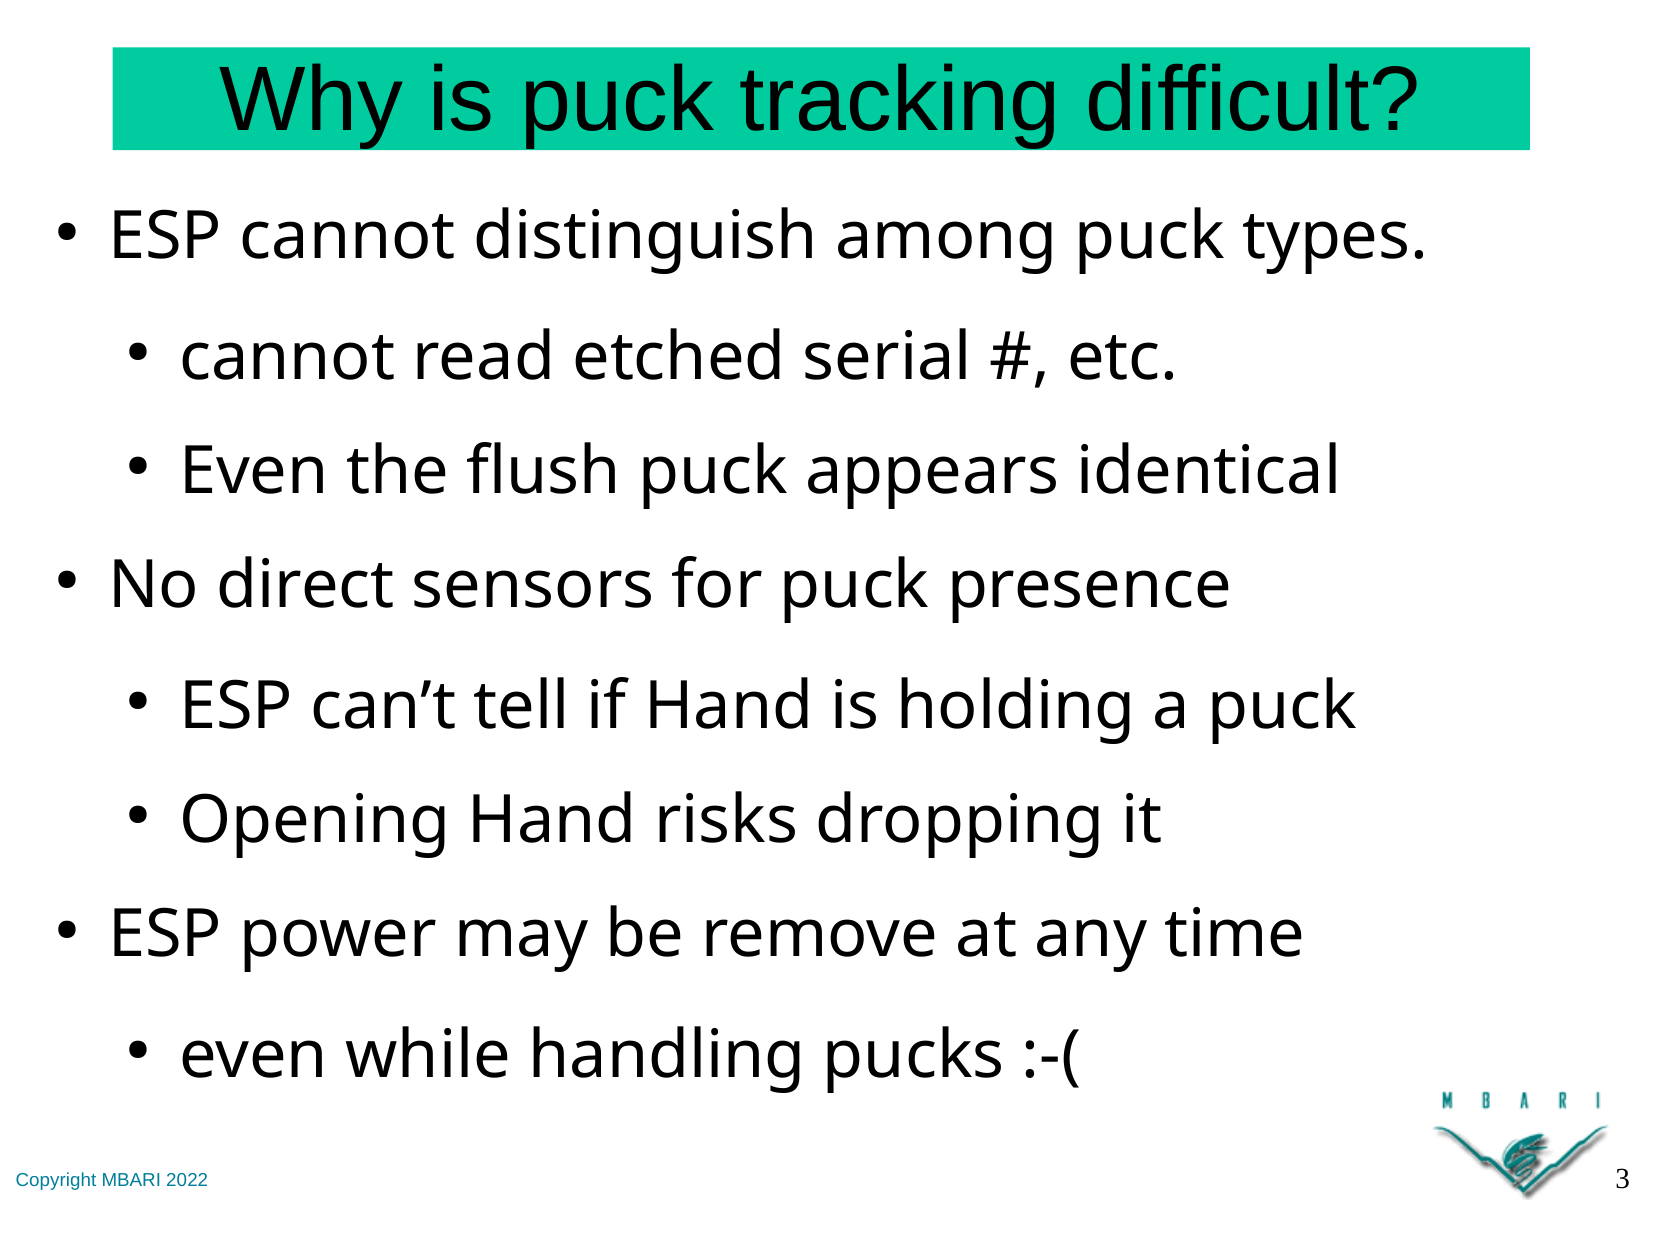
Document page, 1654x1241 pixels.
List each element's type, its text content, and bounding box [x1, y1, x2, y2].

picture [1426, 1126, 1613, 1200]
list ESP cannot distinguish among puck types. cannot read etched serial #, etc. Even the flush puck appears identical No direct sensors for puck presence ESP can’t tell if Hand is holding a puck Opening Hand risks dropping it ESP power may be remove at any time even while handling pucks :-( [37, 187, 1613, 1126]
title Why is puck tracking difficult? [112, 47, 1530, 151]
